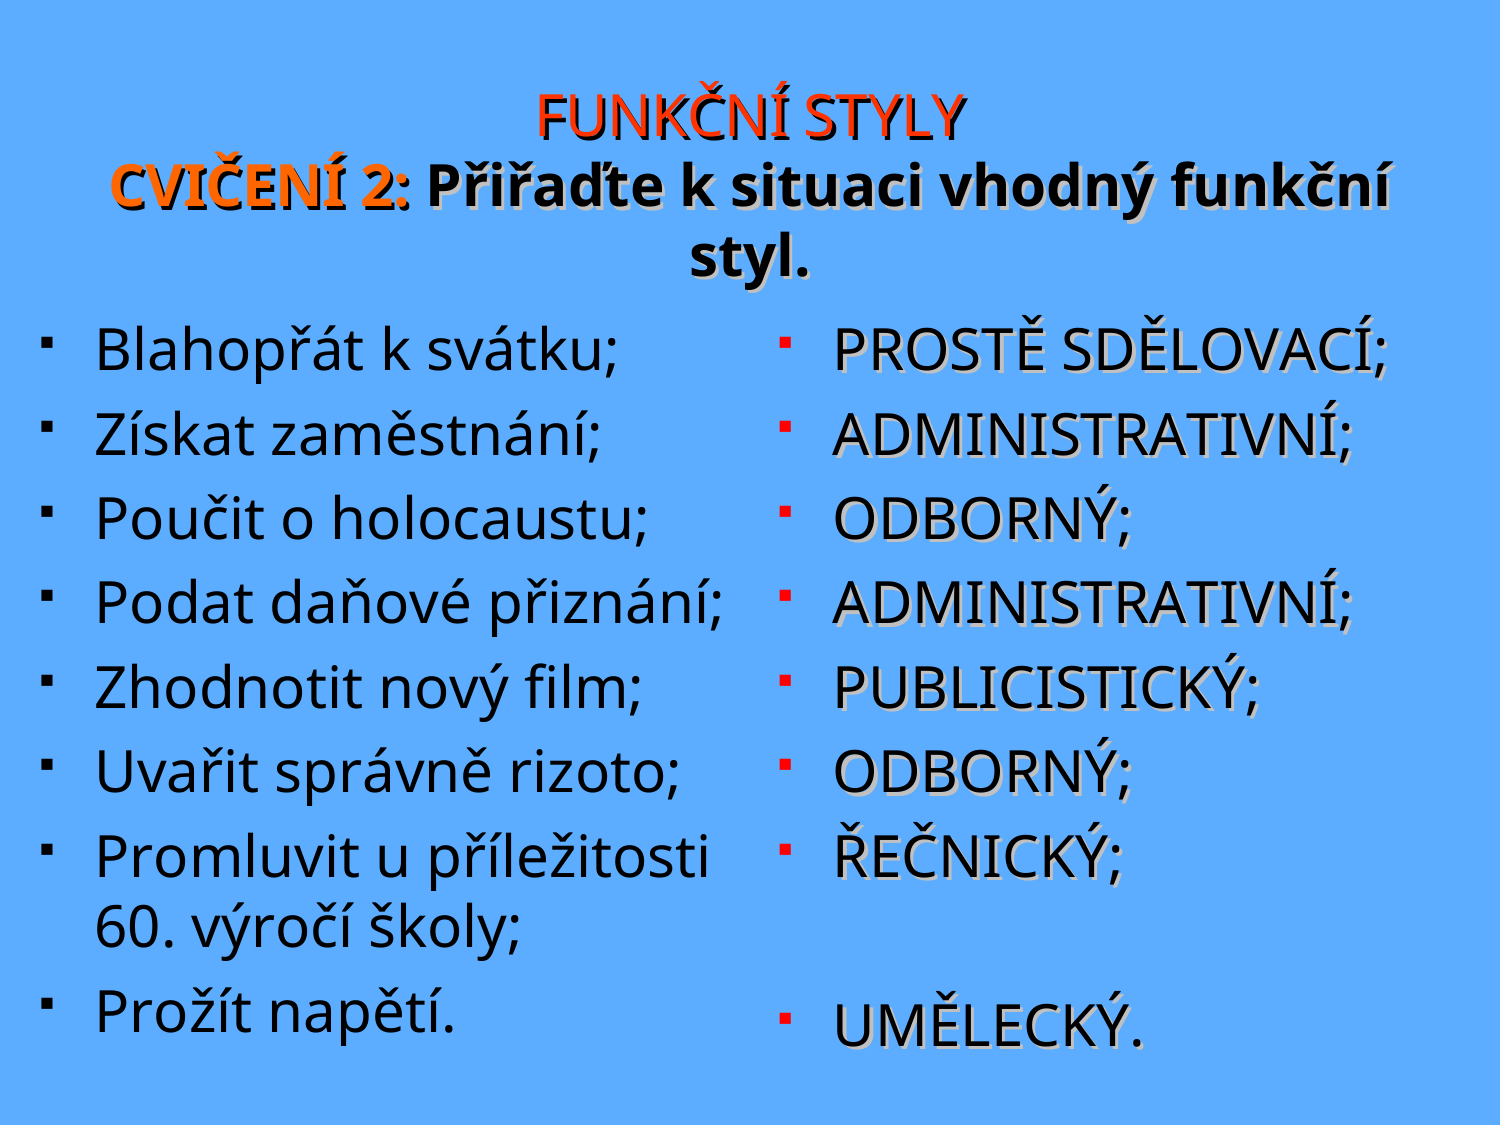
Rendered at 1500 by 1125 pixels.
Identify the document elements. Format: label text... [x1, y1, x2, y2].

title FUNKČNÍ STYLY CVIČENÍ 2: Přiřaďte k situaci vhodný funkční styl. [75, 62, 1426, 304]
list PROSTĚ SDĚLOVACÍ; ADMINISTRATIVNÍ; ODBORNÝ; ADMINISTRATIVNÍ; PUBLICISTICKÝ; ODBORNÝ; ŘEČNICKÝ; UMĚLECKÝ. [761, 304, 1476, 1125]
list Blahopřát k svátku; Získat zaměstnání; Poučit o holocaustu; Podat daňové přiznání; Zhodnotit nový film; Uvařit správně rizoto; Promluvit u příležitosti 60. výročí školy; Prožít napětí. [23, 304, 761, 1079]
